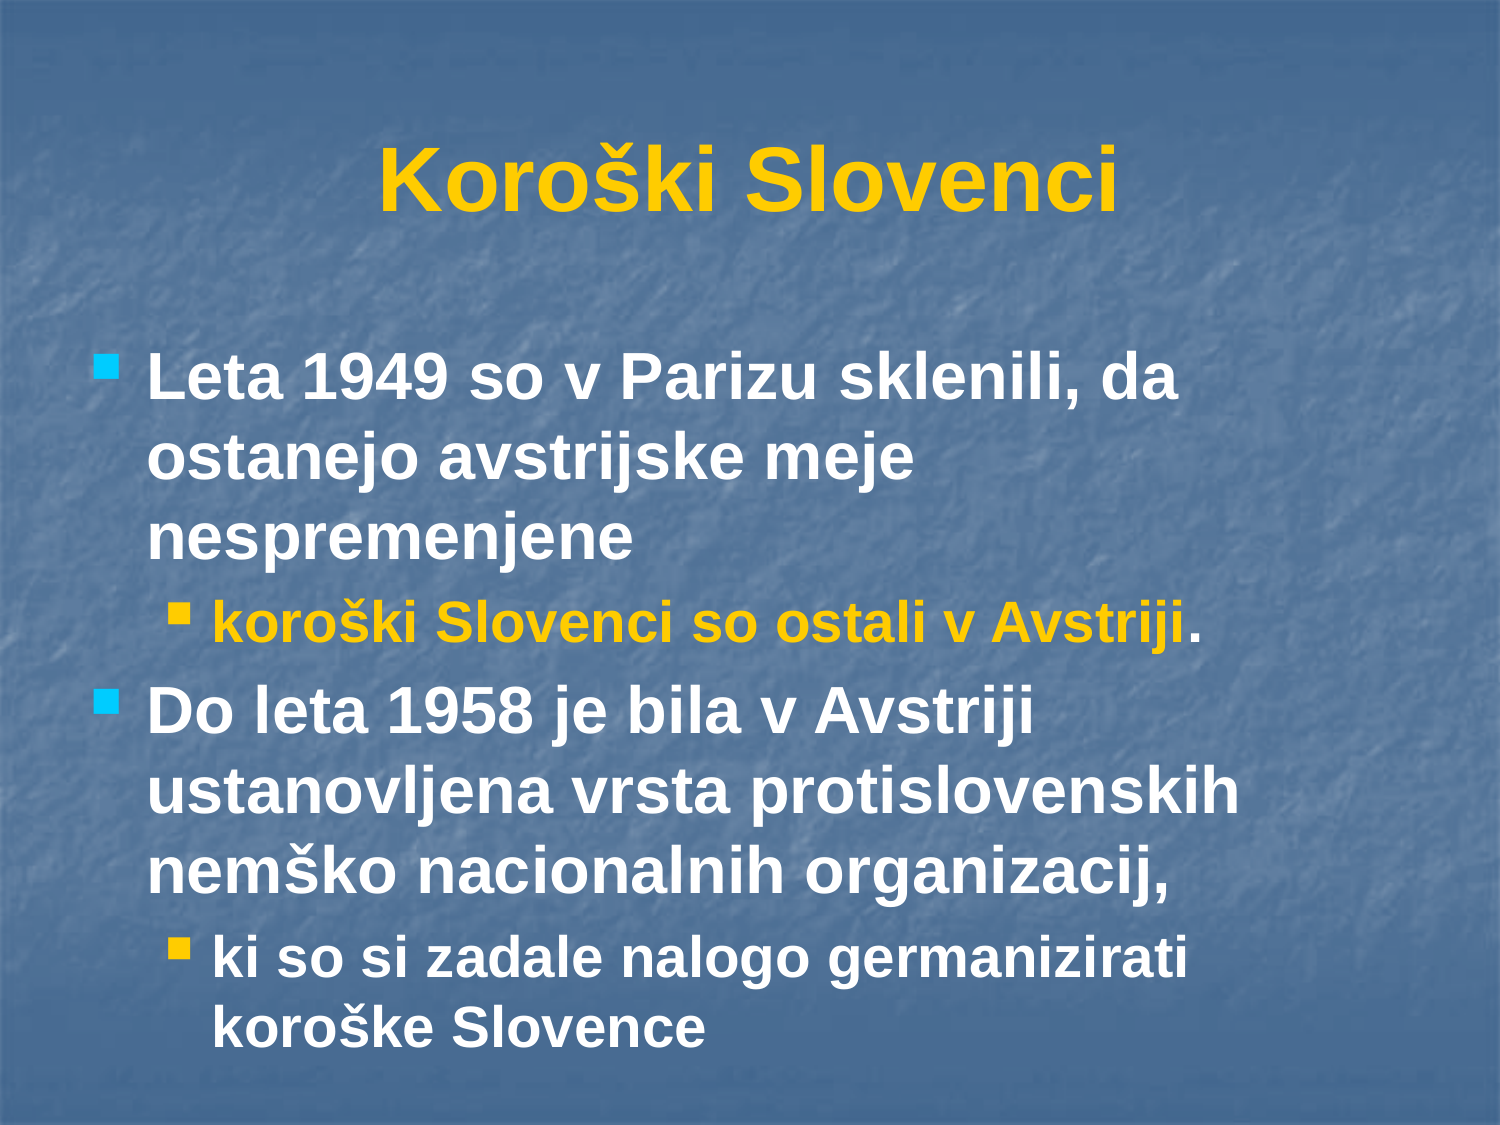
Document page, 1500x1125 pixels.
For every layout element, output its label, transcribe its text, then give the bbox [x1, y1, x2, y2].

picture [0, 0, 1500, 1125]
list Leta 1949 so v Parizu sklenili, da ostanejo avstrijske meje nespremenjene koroški Slovenci so ostali v Avstriji. Do leta 1958 je bila v Avstriji ustanovljena vrsta protislovenskih nemško nacionalnih organizacij, ki so si zadale nalogo germanizirati koroške Slovence [75, 324, 1425, 1075]
title Koroški Slovenci [75, 62, 1425, 288]
